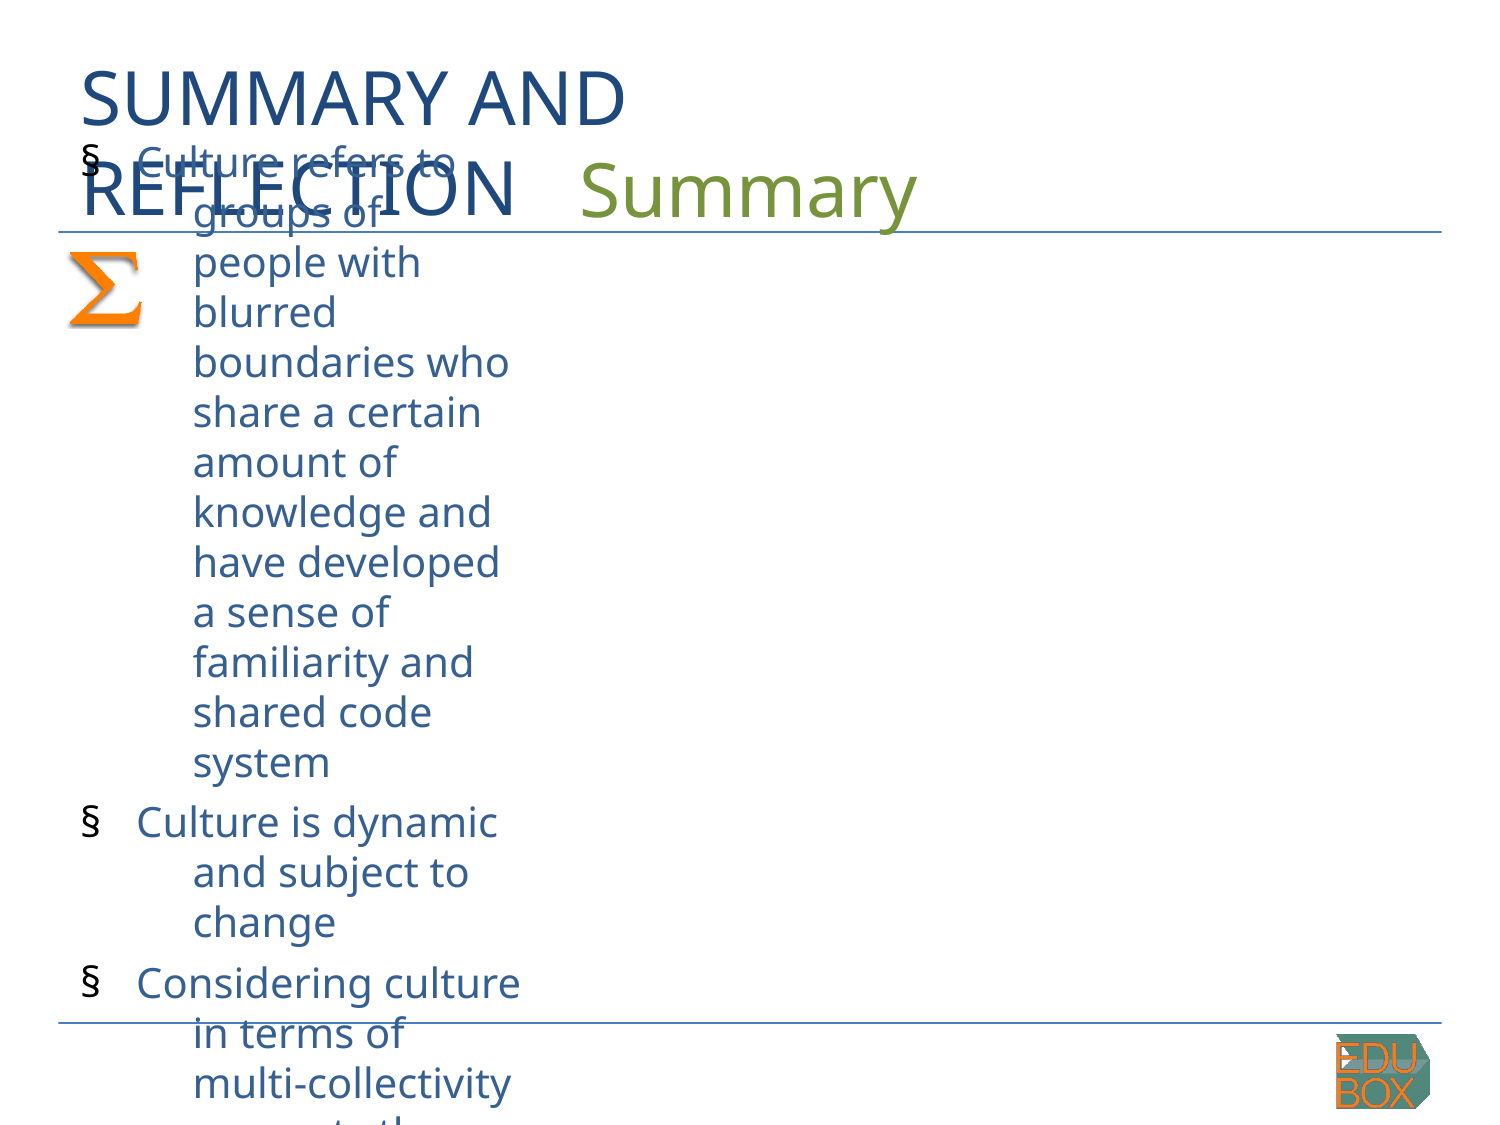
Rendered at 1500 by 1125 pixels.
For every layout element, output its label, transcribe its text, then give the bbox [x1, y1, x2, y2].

picture [64, 246, 147, 329]
list Culture refers to groups of people with blurred boundaries who share a certain amount of knowledge and have developed a sense of familiarity and shared code system Culture is dynamic and subject to change Considering culture in terms of multi-collectivity supports the understanding that a person’s identity is linked to their affiliation to multiple groups This helps to identify commonalities as well as differences within and across different groups From a multi-collective perspective, national identity can be seen as one affiliation among others [159, 237, 1412, 988]
title SUMMARY AND REFLECTION [64, 42, 1377, 153]
list Summary [64, 127, 1040, 247]
picture [1328, 1028, 1437, 1114]
